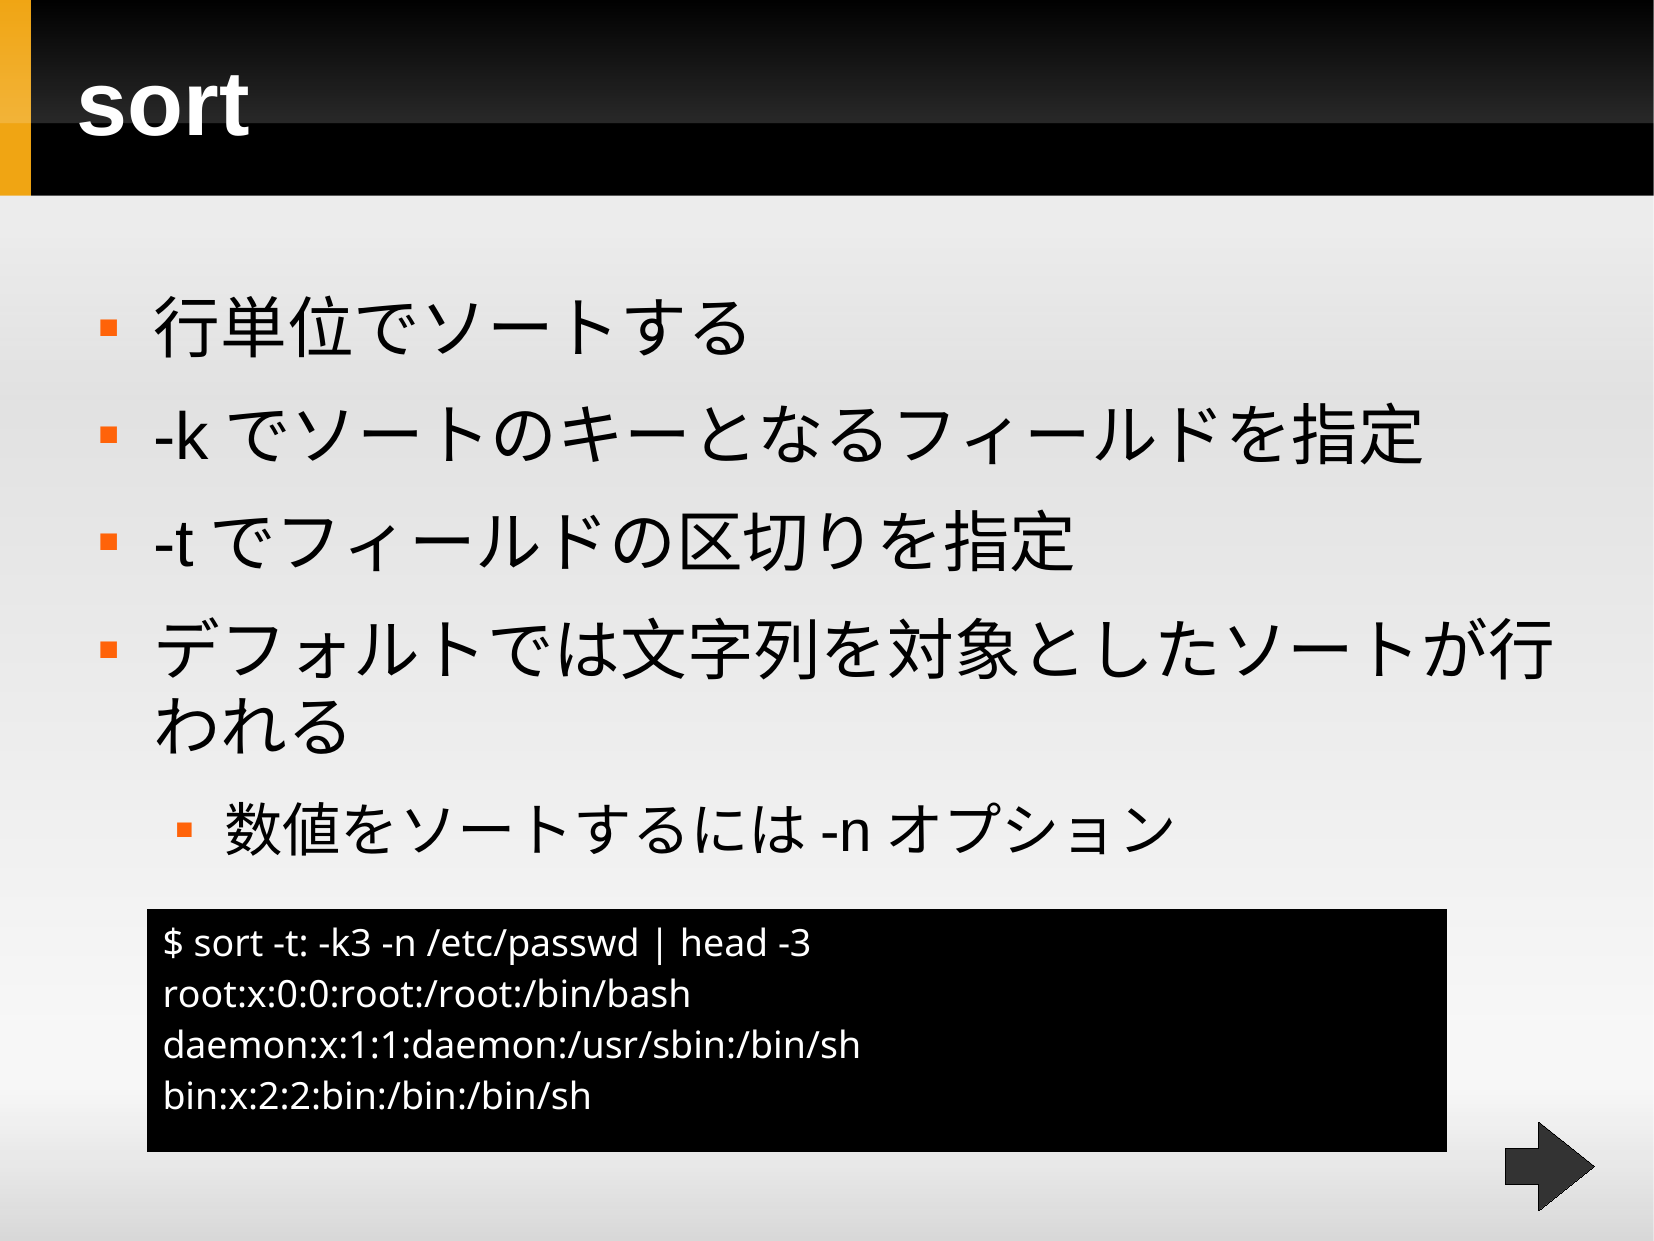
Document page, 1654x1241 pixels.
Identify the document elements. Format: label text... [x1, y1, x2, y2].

text_box [1505, 1122, 1595, 1211]
title sort [76, 7, 1565, 200]
picture [0, 0, 1654, 1241]
list 行単位でソートする -kでソートのキーとなるフィールドを指定 -tでフィールドの区切りを指定 デフォルトでは文字列を対象としたソートが行われる 数値をソートするには-nオプション [82, 290, 1571, 865]
text_box $ sort -t: -k3 -n /etc/passwd | head -3 root:x:0:0:root:/root:/bin/bash daemon:x:1:1:daemon:/usr/sbin:/bin/sh bin:x:2:2:bin:/bin:/bin/sh [147, 909, 1447, 1152]
